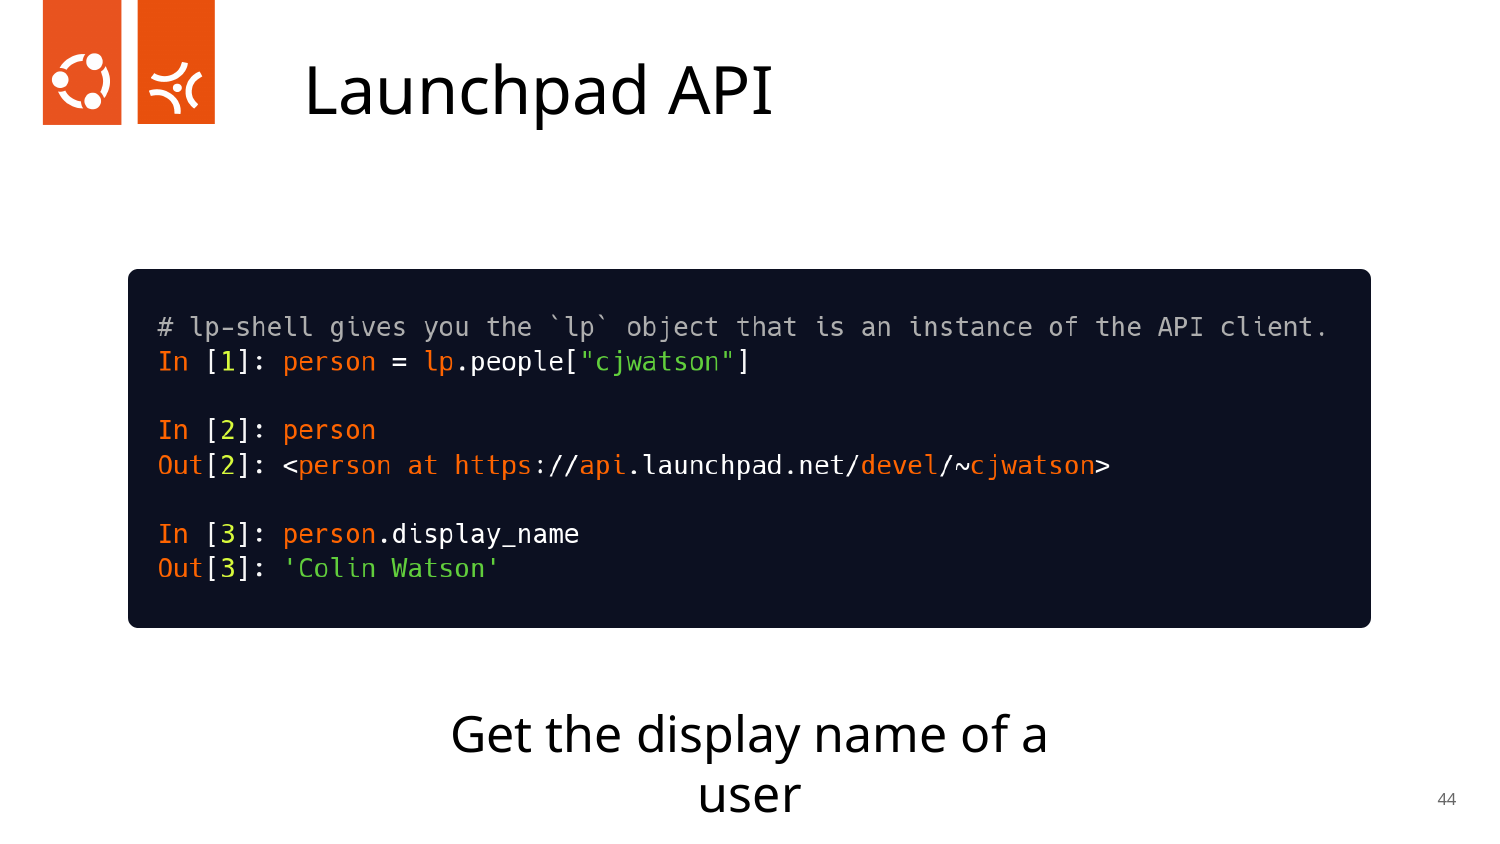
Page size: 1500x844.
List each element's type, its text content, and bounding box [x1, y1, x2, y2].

picture [137, 0, 216, 124]
text_box Get the display name of a user [389, 687, 1111, 734]
picture [120, 261, 1380, 638]
slide_number <number> [1381, 773, 1472, 839]
text_box Launchpad API [288, 33, 1110, 141]
